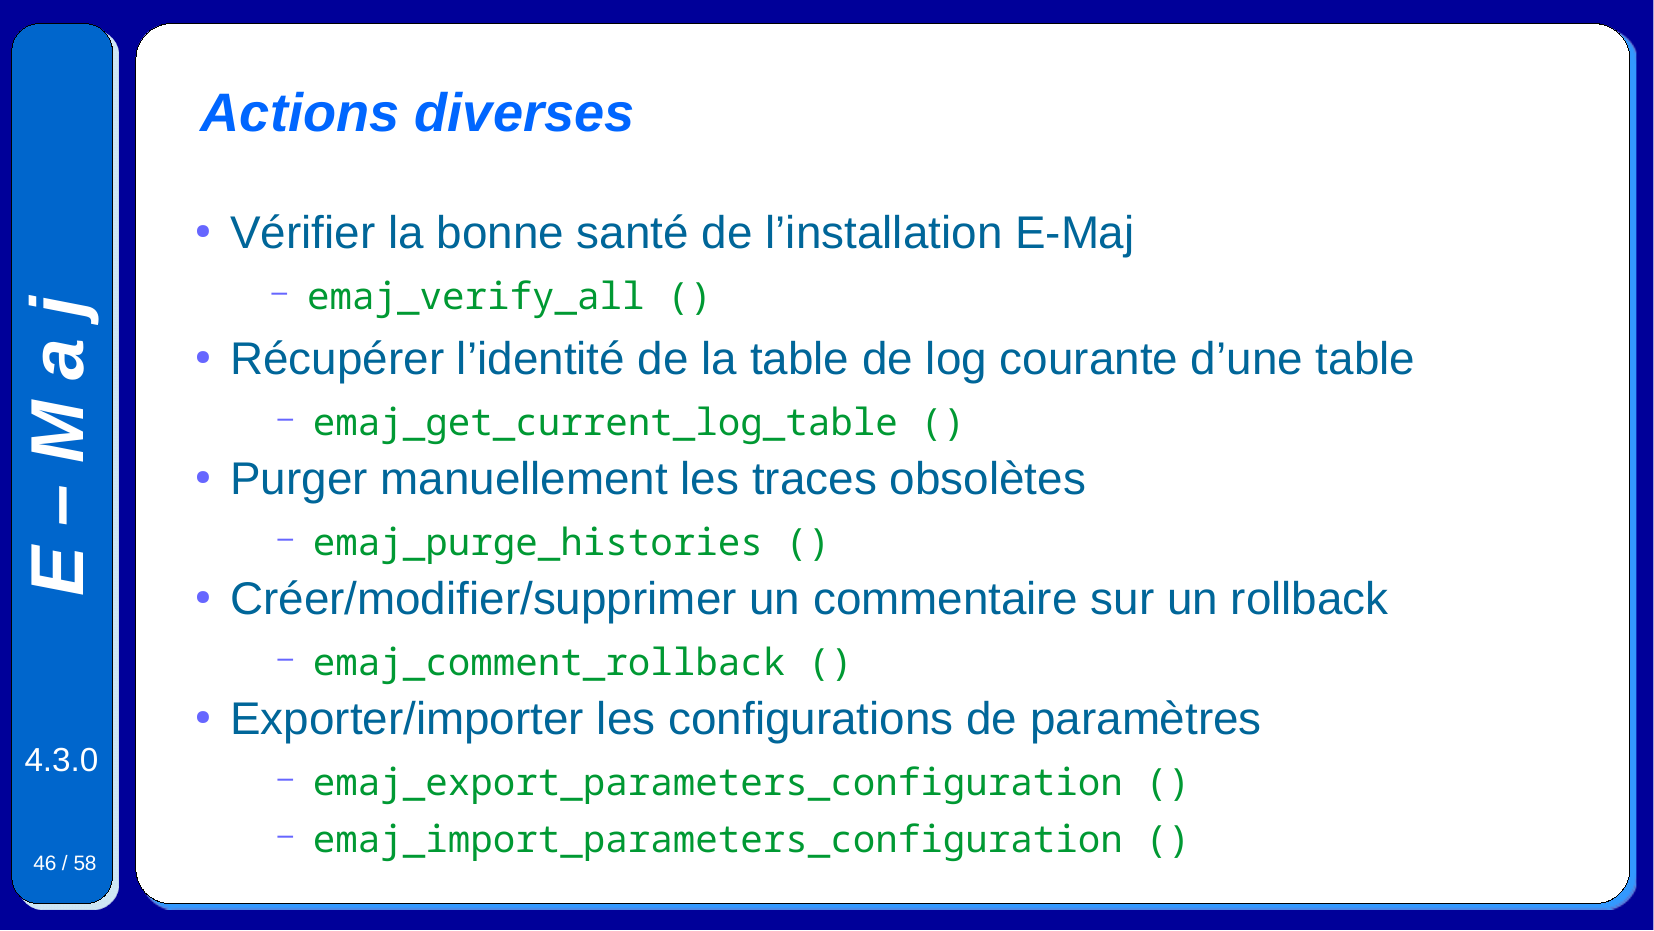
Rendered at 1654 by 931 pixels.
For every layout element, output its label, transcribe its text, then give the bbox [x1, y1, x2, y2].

list Vérifier la bonne santé de l’installation E-Maj emaj_verify_all () Récupérer l’identité de la table de log courante d’une table emaj_get_current_log_table () Purger manuellement les traces obsolètes emaj_purge_histories () Créer/modifier/supprimer un commentaire sur un rollback emaj_comment_rollback () Exporter/importer les configurations de paramètres emaj_export_parameters_configuration () emaj_import_parameters_configuration () [177, 206, 1587, 827]
title Actions diverses [200, 34, 1575, 191]
